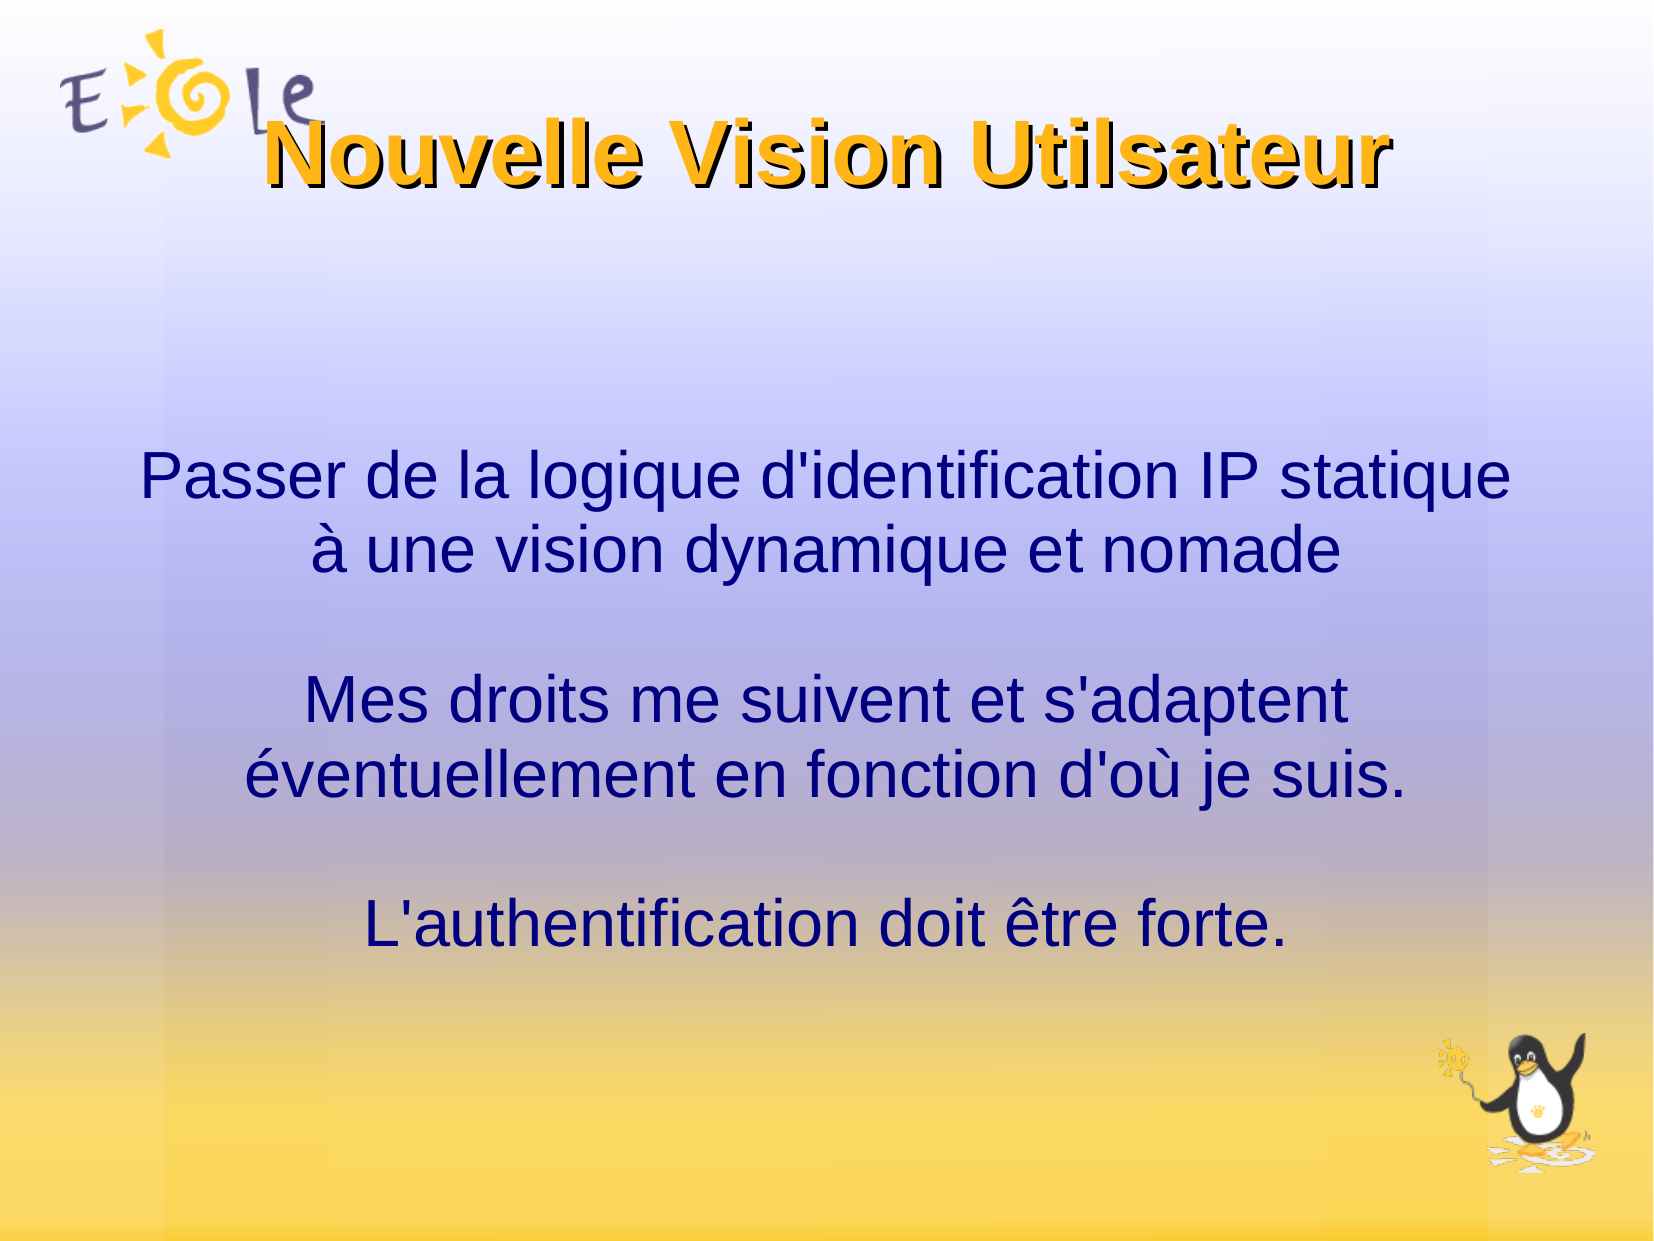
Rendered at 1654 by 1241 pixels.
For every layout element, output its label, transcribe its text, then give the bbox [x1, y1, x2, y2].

title Nouvelle Vision Utilsateur [82, 49, 1571, 257]
subtitle Passer de la logique d'identification IP statique à une vision dynamique et nomade Mes droits me suivent et s'adaptent éventuellement en fonction d'où je suis. L'authentification doit être forte. [82, 290, 1571, 1109]
picture [0, 0, 1654, 1241]
